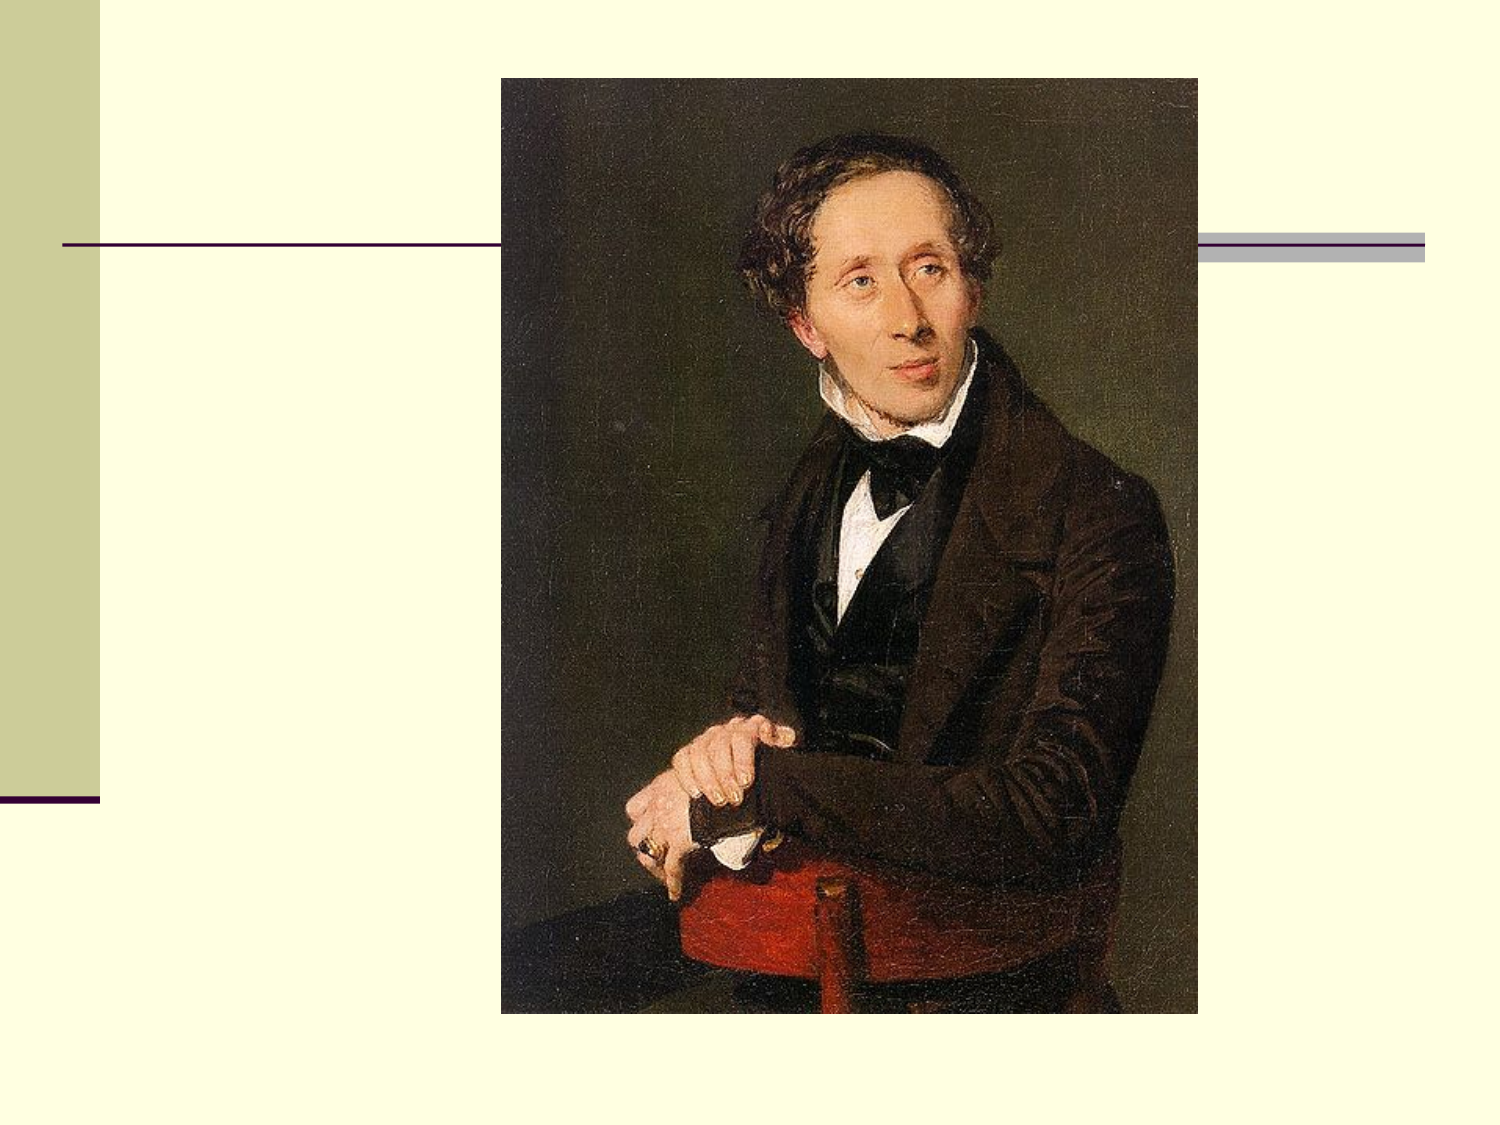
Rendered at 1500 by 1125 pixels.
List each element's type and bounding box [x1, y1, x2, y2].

picture [501, 78, 1198, 1015]
